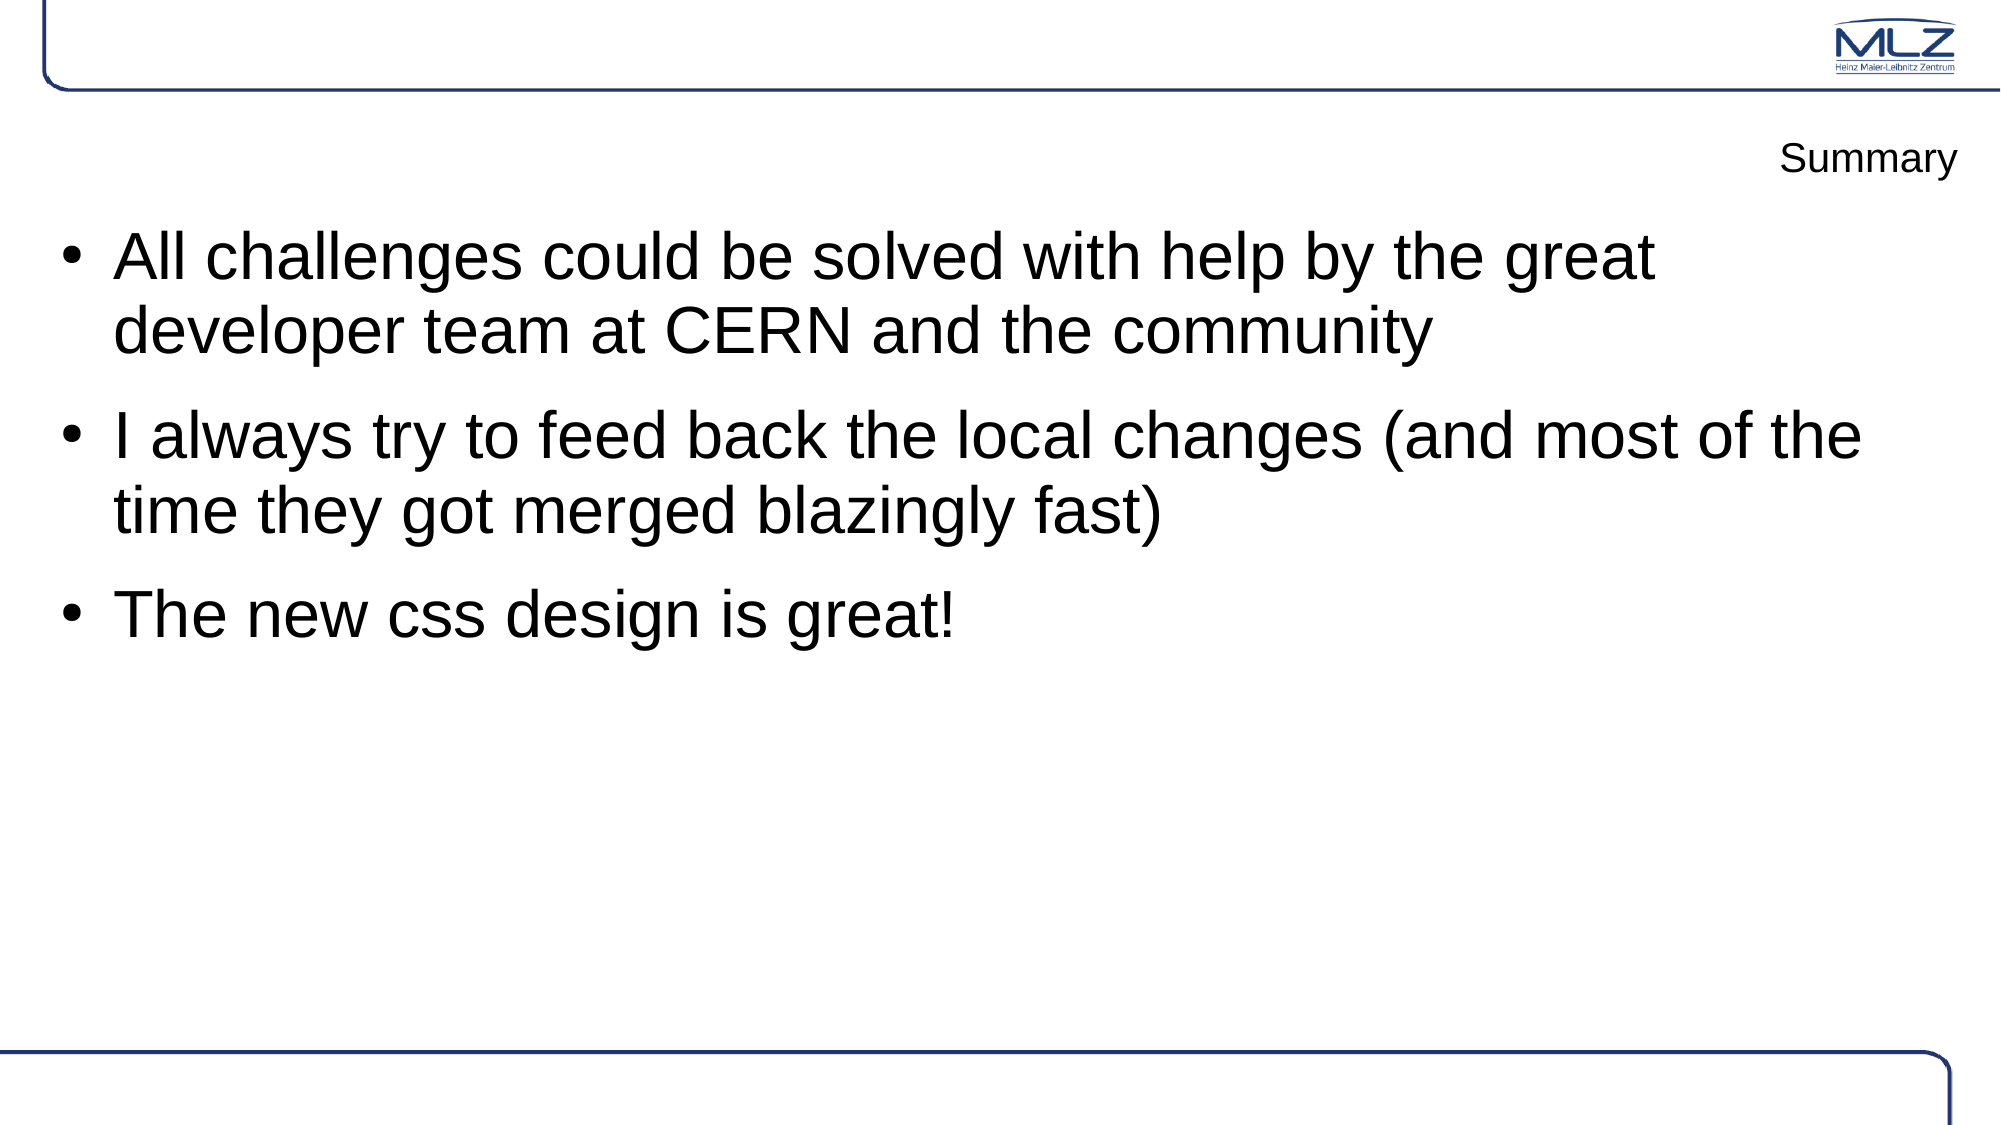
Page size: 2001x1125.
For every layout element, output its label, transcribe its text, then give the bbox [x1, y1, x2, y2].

picture [0, 1050, 1953, 1125]
title Summary [42, 109, 1959, 208]
list All challenges could be solved with help by the great developer team at CERN and the community I always try to feed back the local changes (and most of the time they got merged blazingly fast) The new css design is great! [42, 218, 1958, 1041]
picture [42, 0, 2001, 92]
